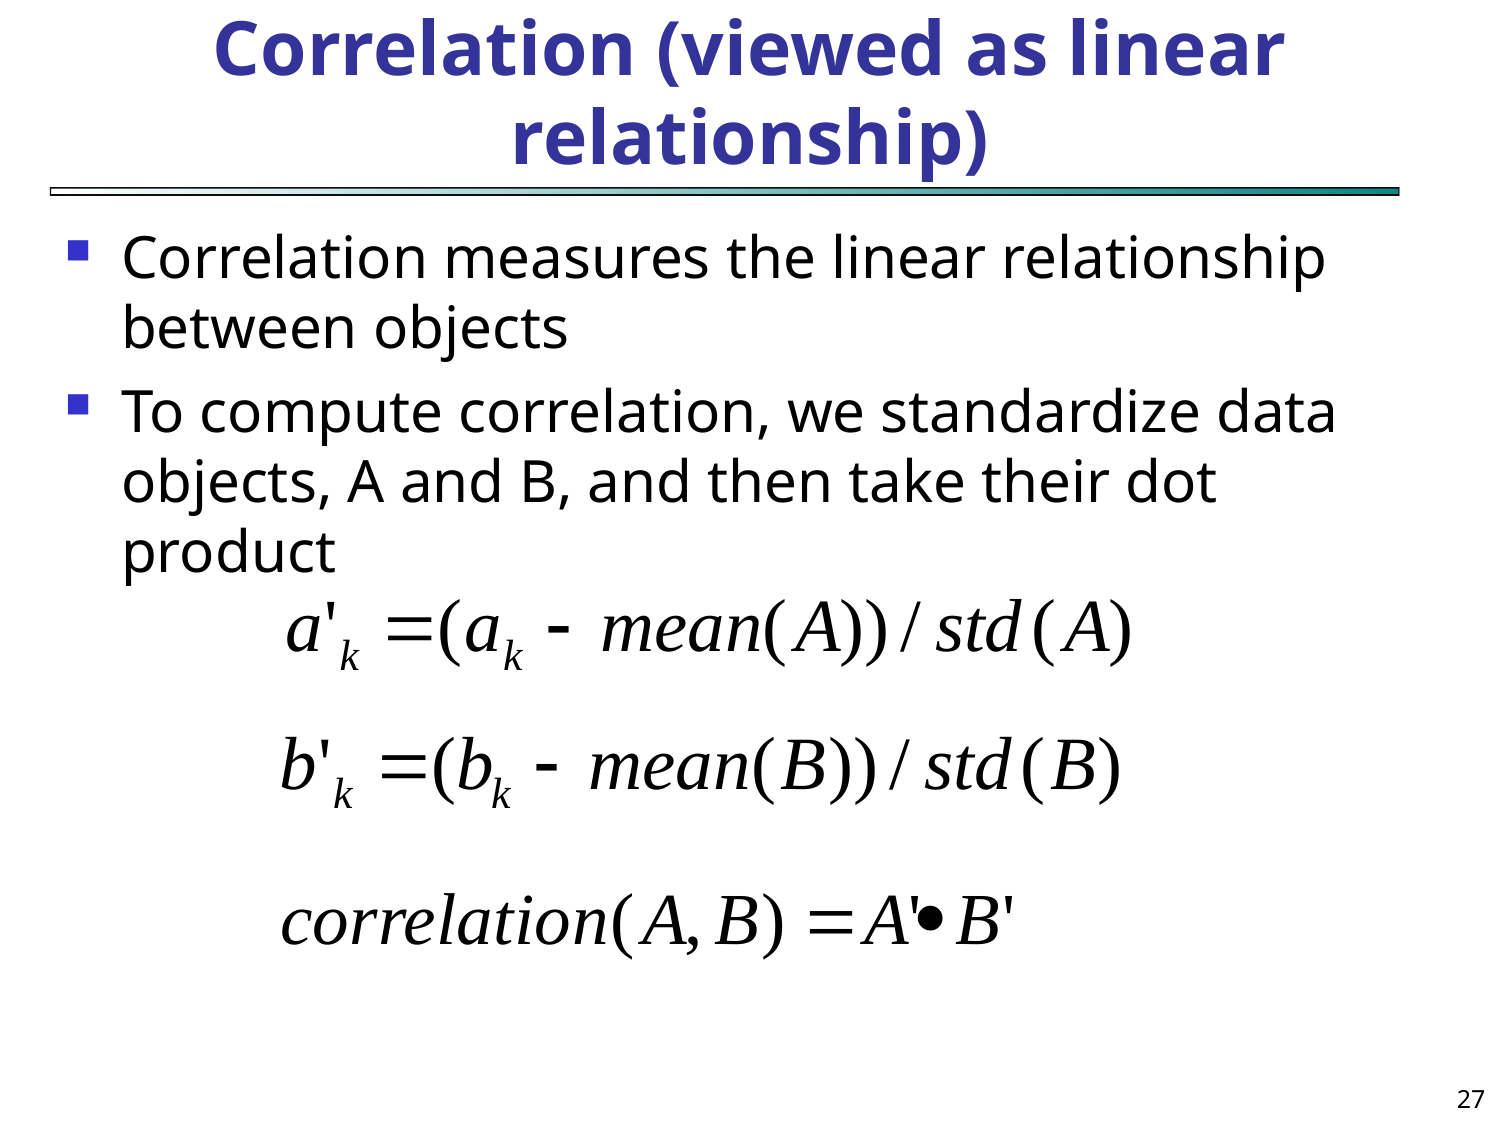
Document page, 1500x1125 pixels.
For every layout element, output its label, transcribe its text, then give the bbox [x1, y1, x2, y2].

text_box <number> [1187, 1062, 1500, 1125]
list Correlation measures the linear relationship between objects To compute correlation, we standardize data objects, A and B, and then take their dot product [49, 212, 1425, 1063]
chart [270, 714, 1134, 828]
chart [273, 576, 1147, 690]
title Correlation (viewed as linear relationship) [0, 0, 1500, 188]
chart [270, 877, 1026, 976]
